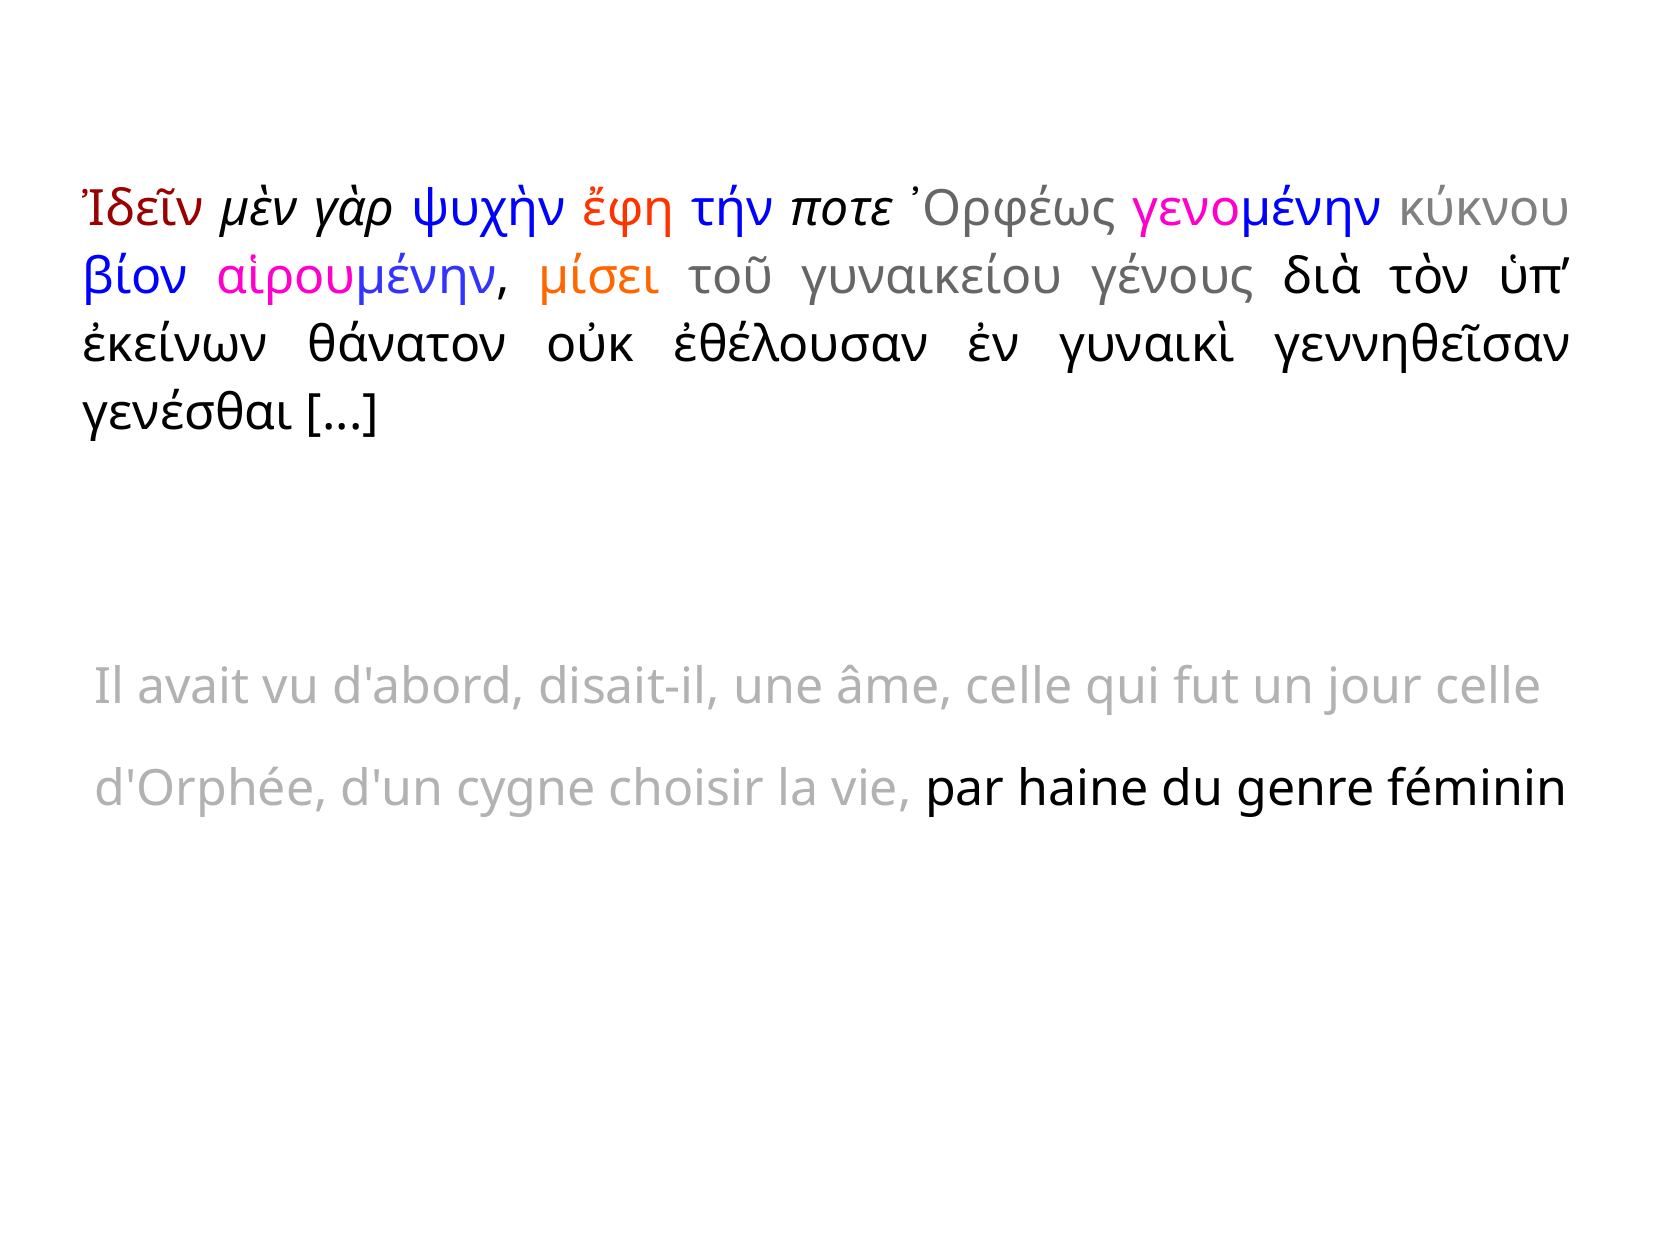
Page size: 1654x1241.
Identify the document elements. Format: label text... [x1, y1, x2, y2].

list Il avait vu d'abord, disait-il, une âme, celle qui fut un jour celle d'Orphée, d'un cygne choisir la vie, par haine du genre féminin [94, 615, 1583, 1146]
title Ἰδεῖν μὲν γὰρ ψυχὴν ἔφη τήν ποτε ᾿Ορφέως γενομένην κύκνου βίον αἱρουμένην, μίσει τοῦ γυναικείου γένους διὰ τὸν ὑπ’ ἐκείνων θάνατον οὐκ ἐθέλουσαν ἐν γυναικὶ γεννηθεῖσαν γενέσθαι [...] [82, 49, 1571, 567]
